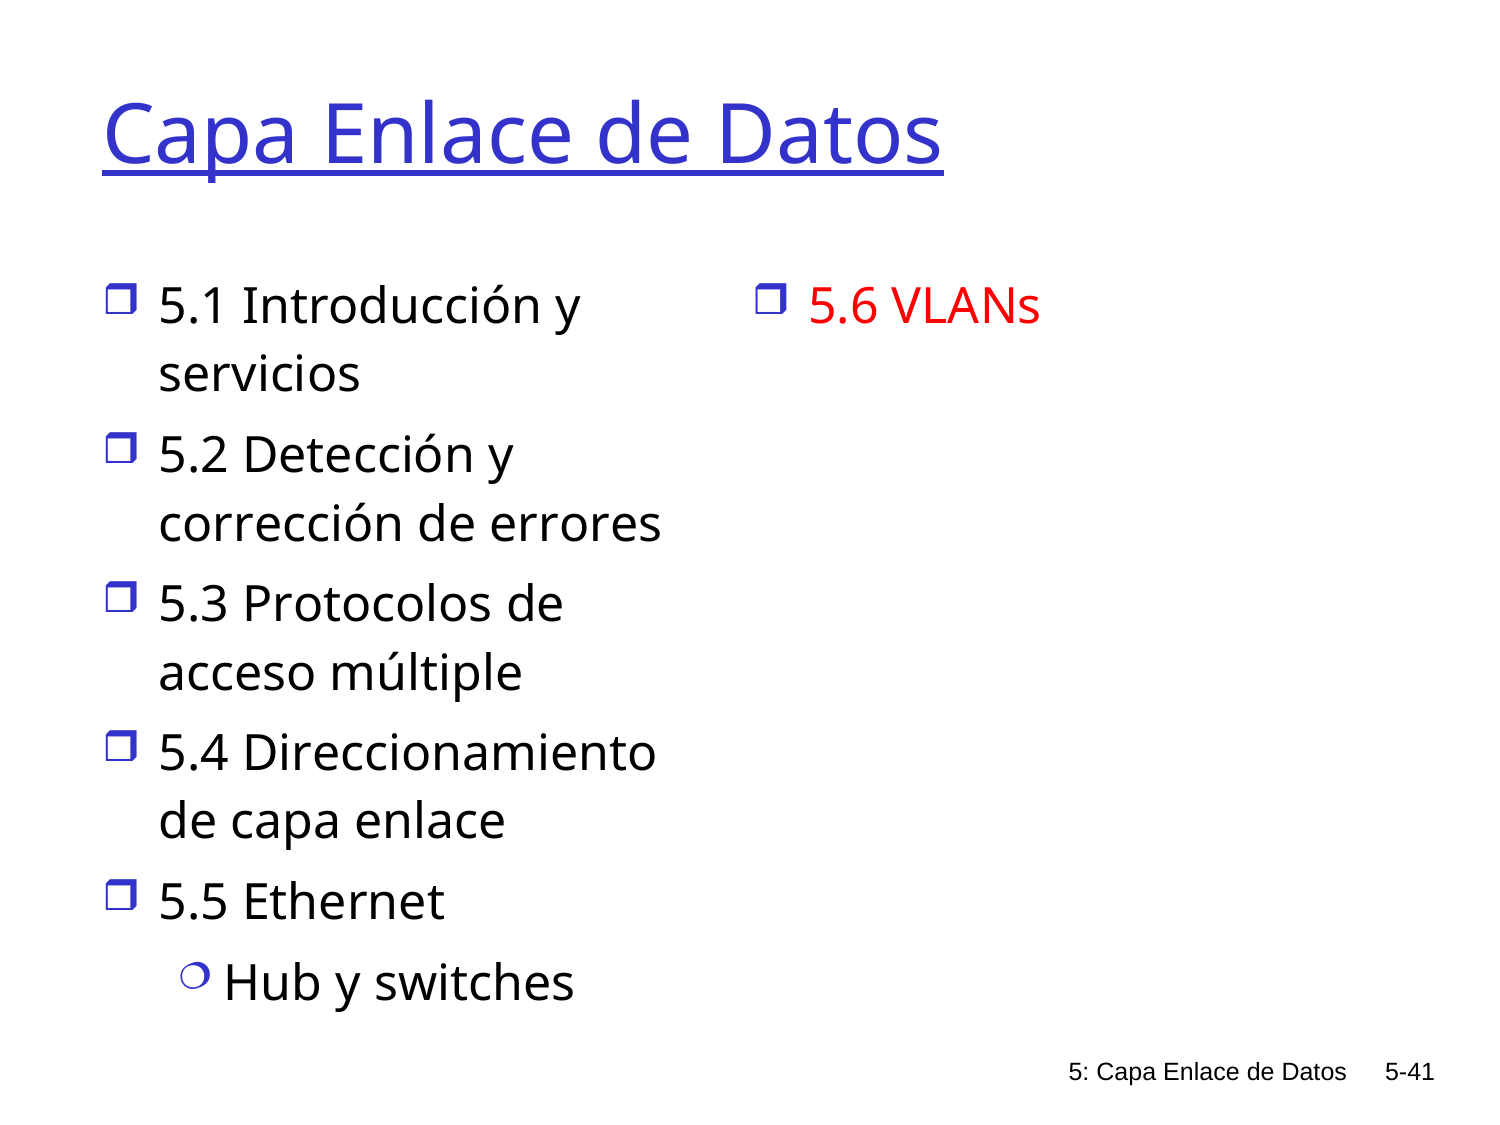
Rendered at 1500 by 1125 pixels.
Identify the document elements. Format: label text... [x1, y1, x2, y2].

list 5.1 Introducción y servicios 5.2 Detección y corrección de errores 5.3 Protocolos de acceso múltiple 5.4 Direccionamiento de capa enlace 5.5 Ethernet Hub y switches [87, 262, 713, 1026]
list 5.6 VLANs [737, 262, 1403, 1026]
title Capa Enlace de Datos [87, 37, 1363, 225]
